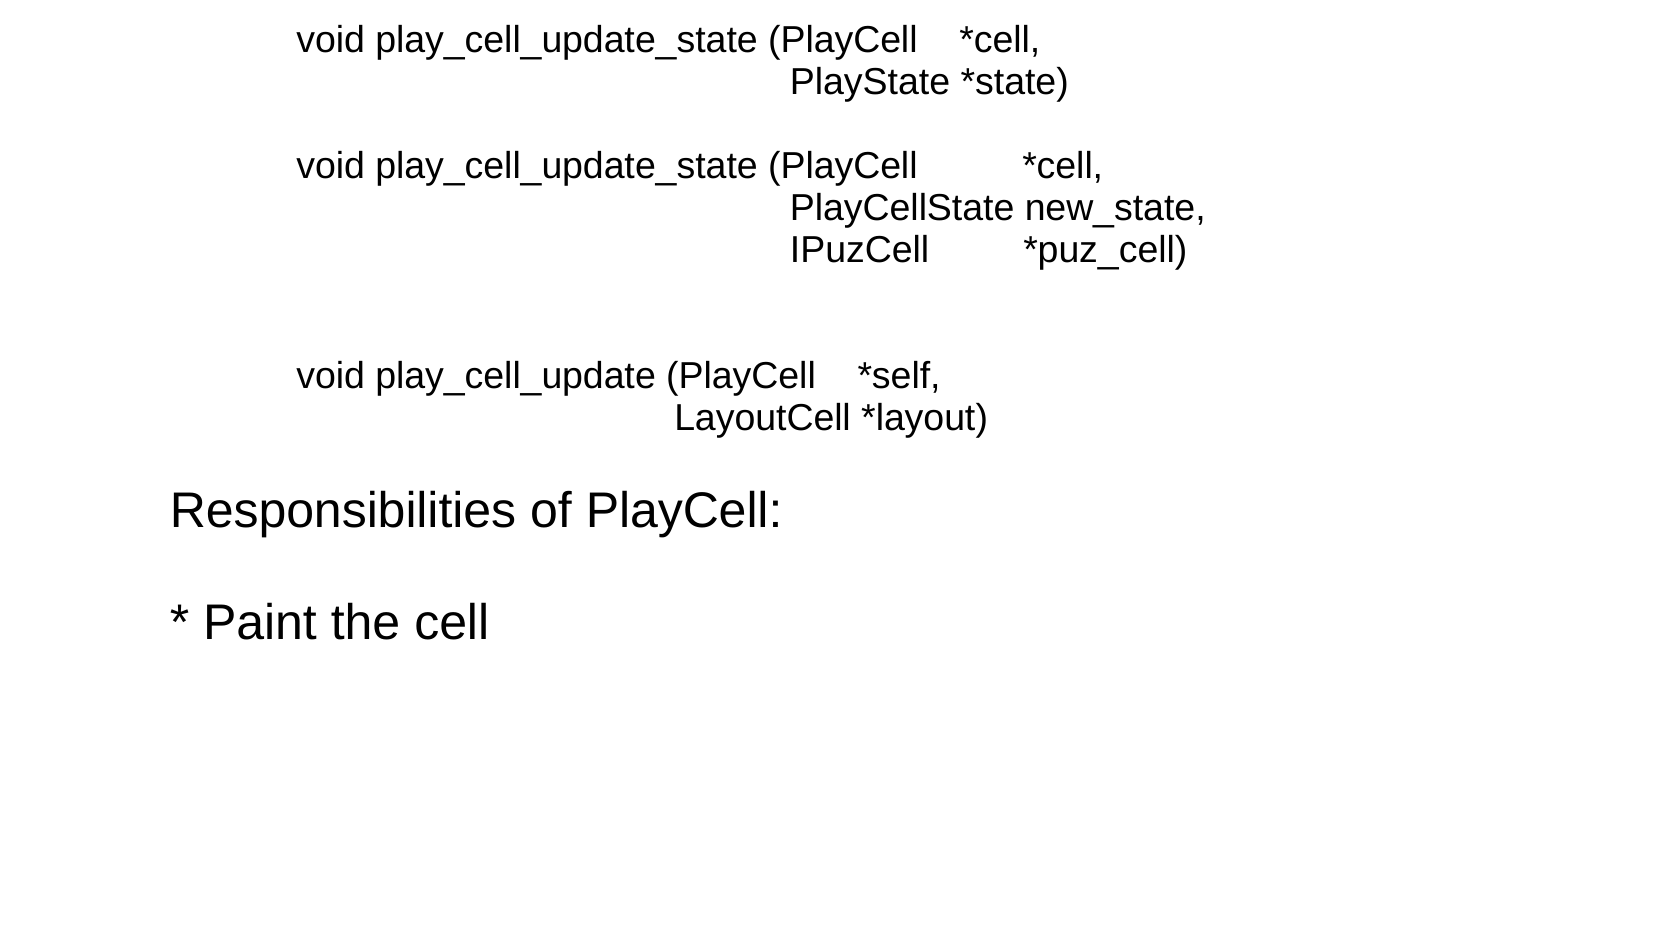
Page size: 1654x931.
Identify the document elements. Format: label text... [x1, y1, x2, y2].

text_box Responsibilities of PlayCell: * Paint the cell [154, 475, 1510, 874]
text_box void play_cell_update_state (PlayCell *cell, PlayState *state) void play_cell_update_state (PlayCell *cell, PlayCellState new_state, IPuzCell *puz_cell) void play_cell_update (PlayCell *self, LayoutCell *layout) [281, 11, 1654, 931]
